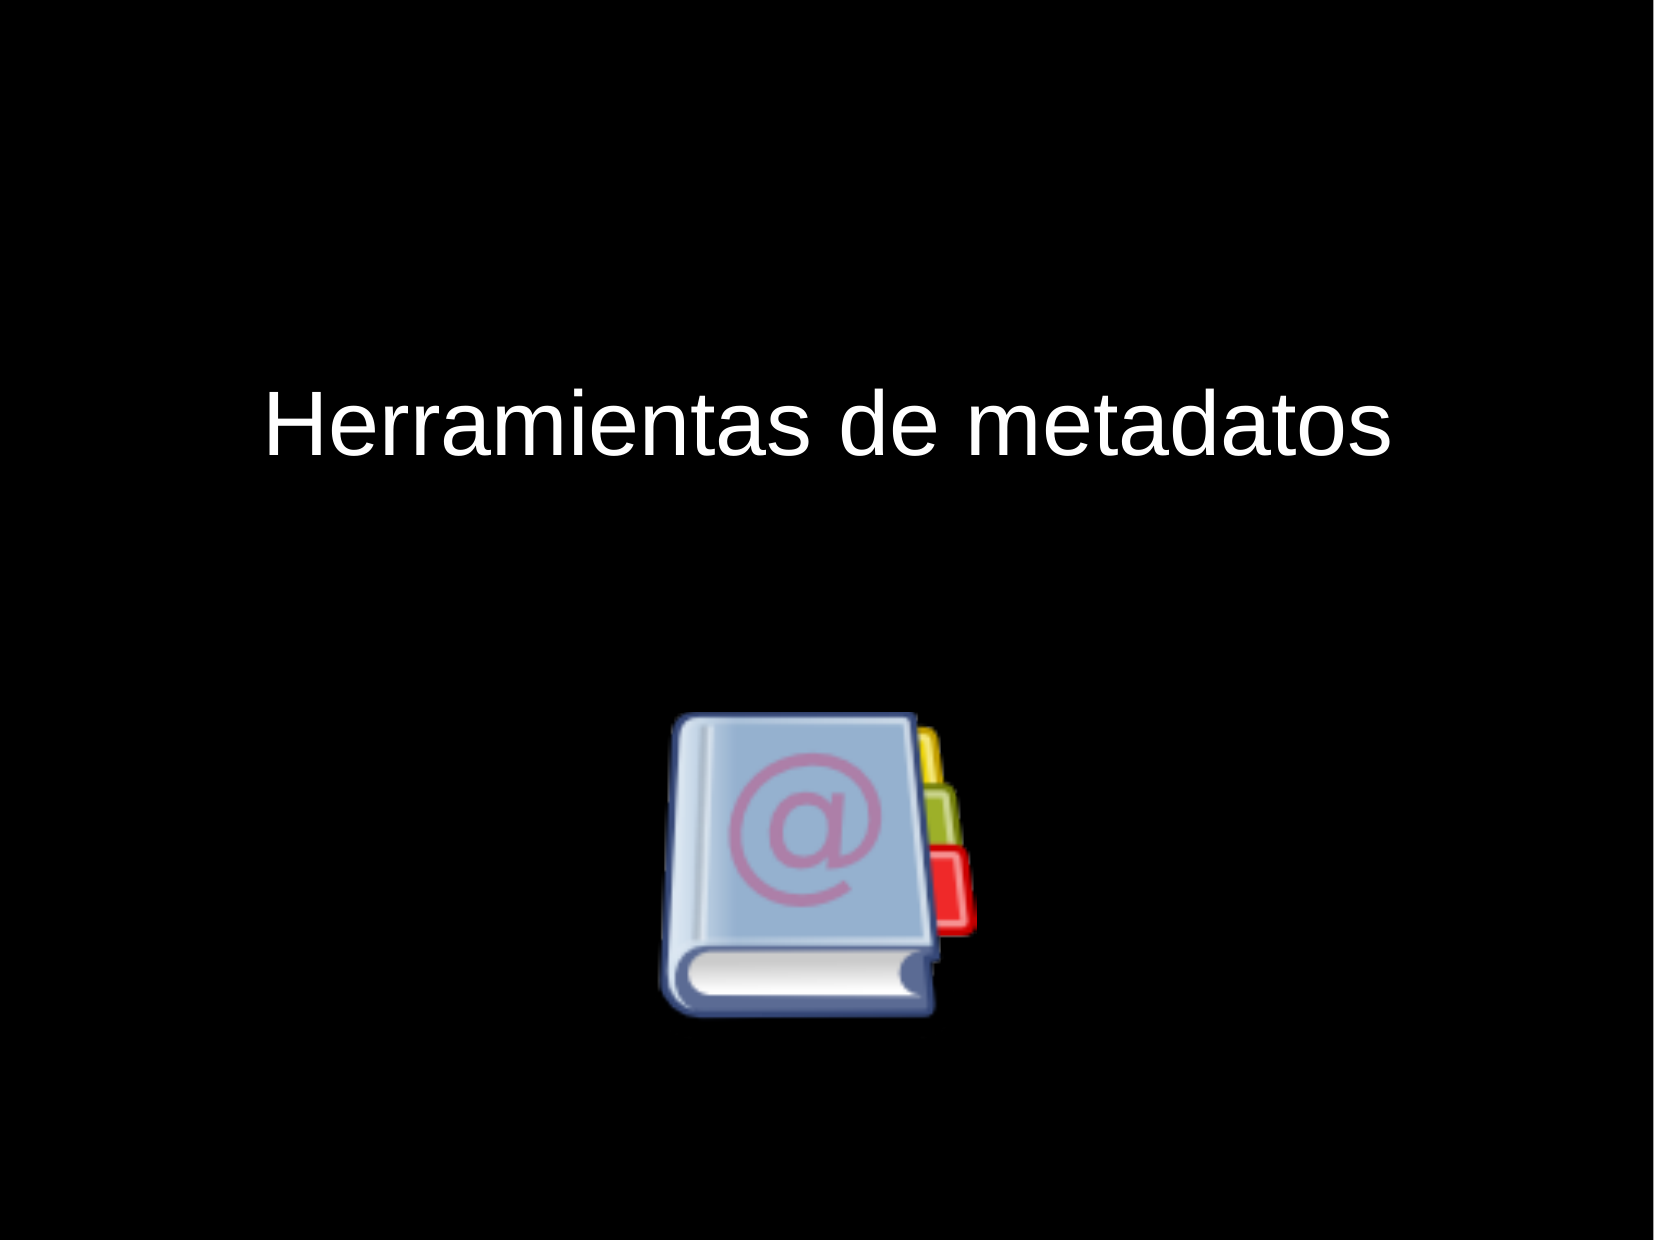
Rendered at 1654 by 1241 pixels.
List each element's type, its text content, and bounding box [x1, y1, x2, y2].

title Herramientas de metadatos [84, 320, 1573, 528]
picture [650, 712, 977, 1042]
